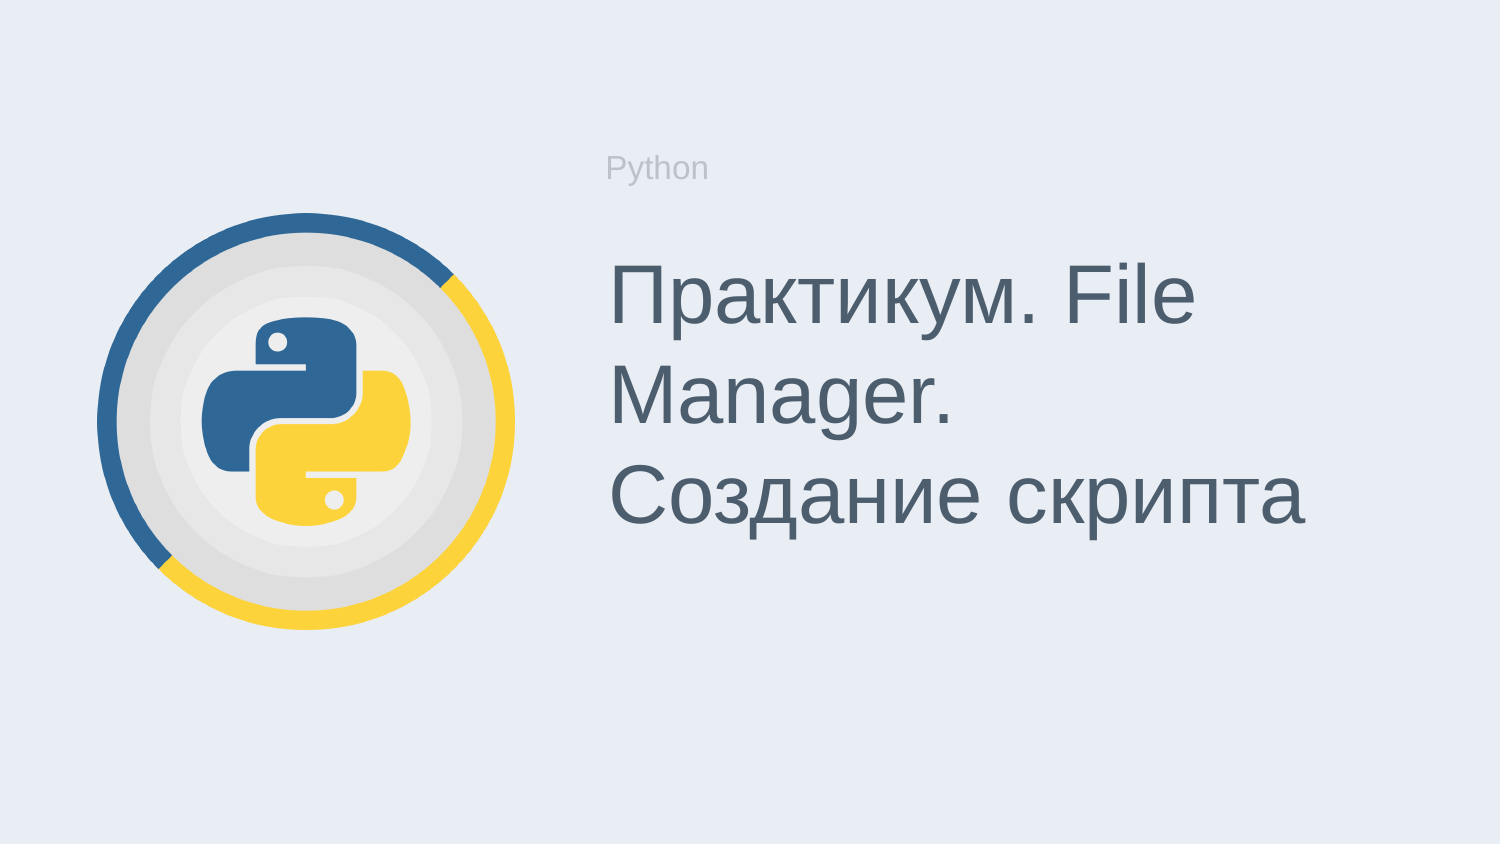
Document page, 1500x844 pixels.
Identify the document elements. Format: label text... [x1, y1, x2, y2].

title Python [601, 141, 1182, 188]
text_box Практикум. File Manager. Создание скрипта [603, 235, 1423, 630]
picture [97, 213, 515, 630]
